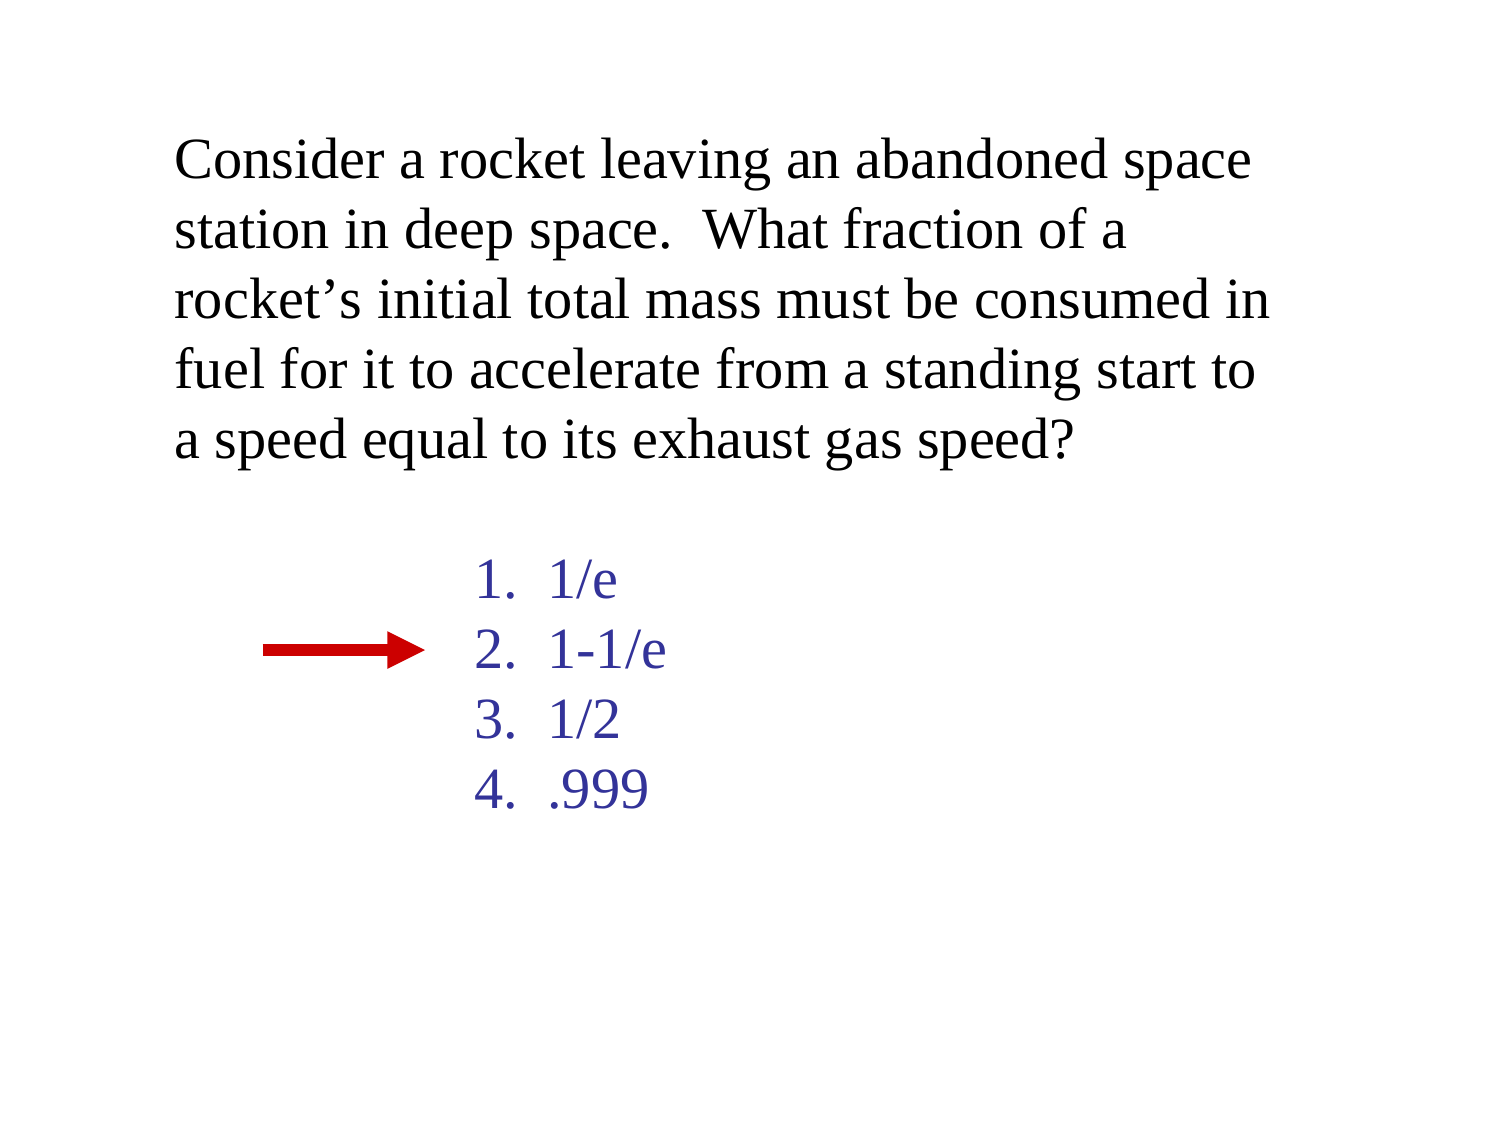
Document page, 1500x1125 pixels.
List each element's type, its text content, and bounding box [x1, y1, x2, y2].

text_box Consider a rocket leaving an abandoned space station in deep space. What fraction of a rocket’s initial total mass must be consumed in fuel for it to accelerate from a standing start to a speed equal to its exhaust gas speed? 1. 1/e 2. 1-1/e 3. 1/2 4. .999 [159, 112, 1313, 898]
